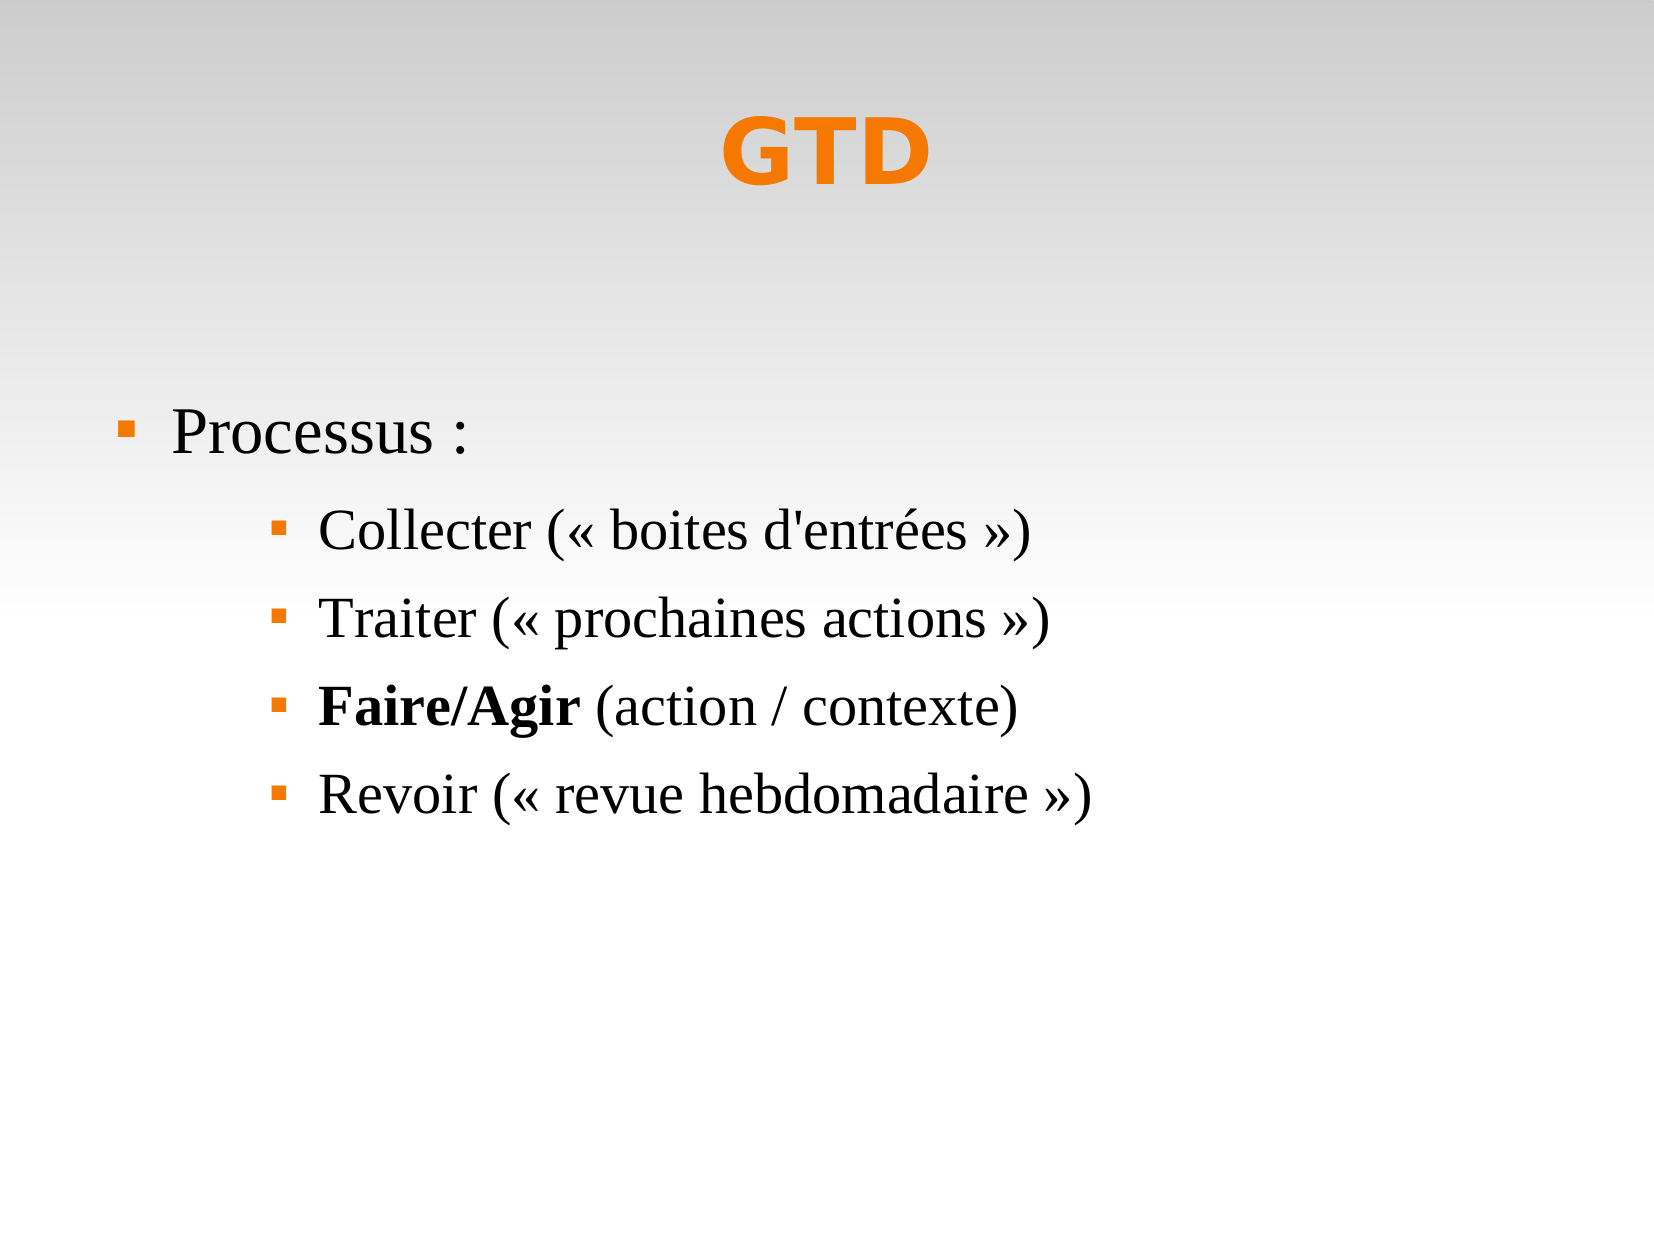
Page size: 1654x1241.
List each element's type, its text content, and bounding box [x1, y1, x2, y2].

title GTD [82, 49, 1571, 257]
list Processus : Collecter (« boites d'entrées ») Traiter (« prochaines actions ») Faire/Agir (action / contexte) Revoir (« revue hebdomadaire ») [82, 290, 1571, 1109]
